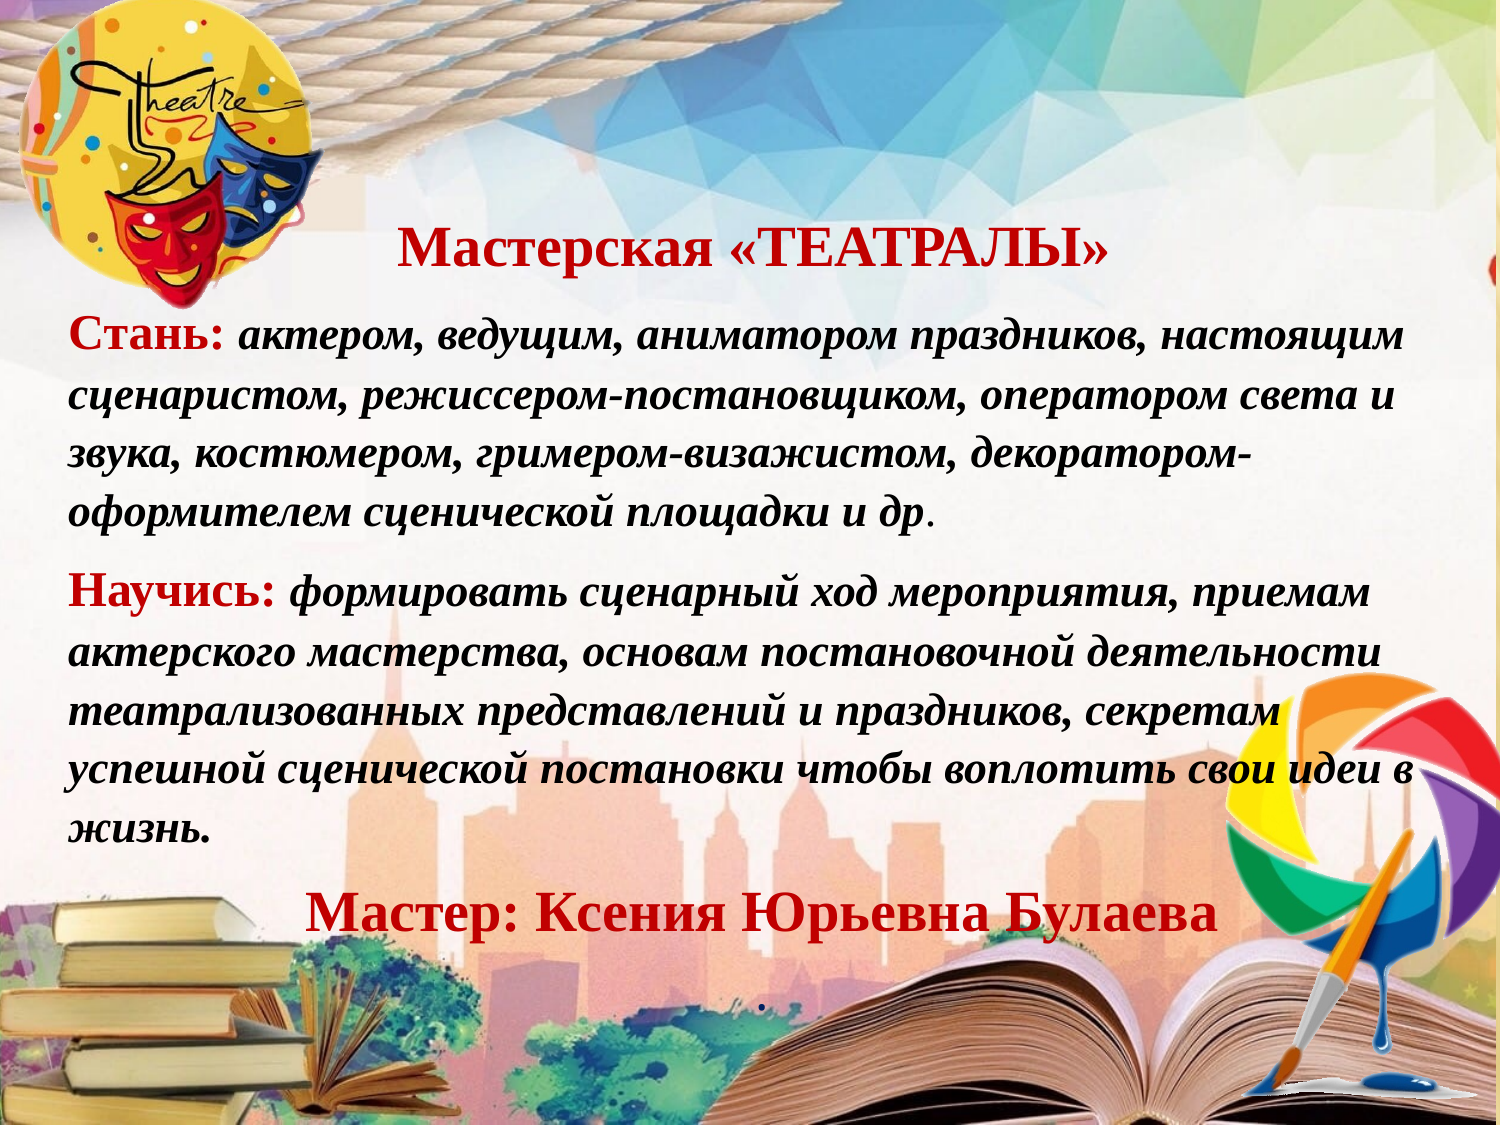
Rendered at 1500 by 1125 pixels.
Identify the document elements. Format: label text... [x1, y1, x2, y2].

picture [0, 0, 1500, 1125]
text_box Мастерская «ТЕАТРАЛЫ» Стань: актером, ведущим, аниматором праздников, настоящим сценаристом, режиссером-постановщиком, оператором света и звука, костюмером, гримером-визажистом, декоратором-оформителем сценической площадки и др. Научись: формировать сценарный ход мероприятия, приемам актерского мастерства, основам постановочной деятельности театрализованных представлений и праздников, секретам успешной сценической постановки чтобы воплотить свои идеи в жизнь. Мастер: Ксения Юрьевна Булаева . [53, 196, 1471, 1125]
